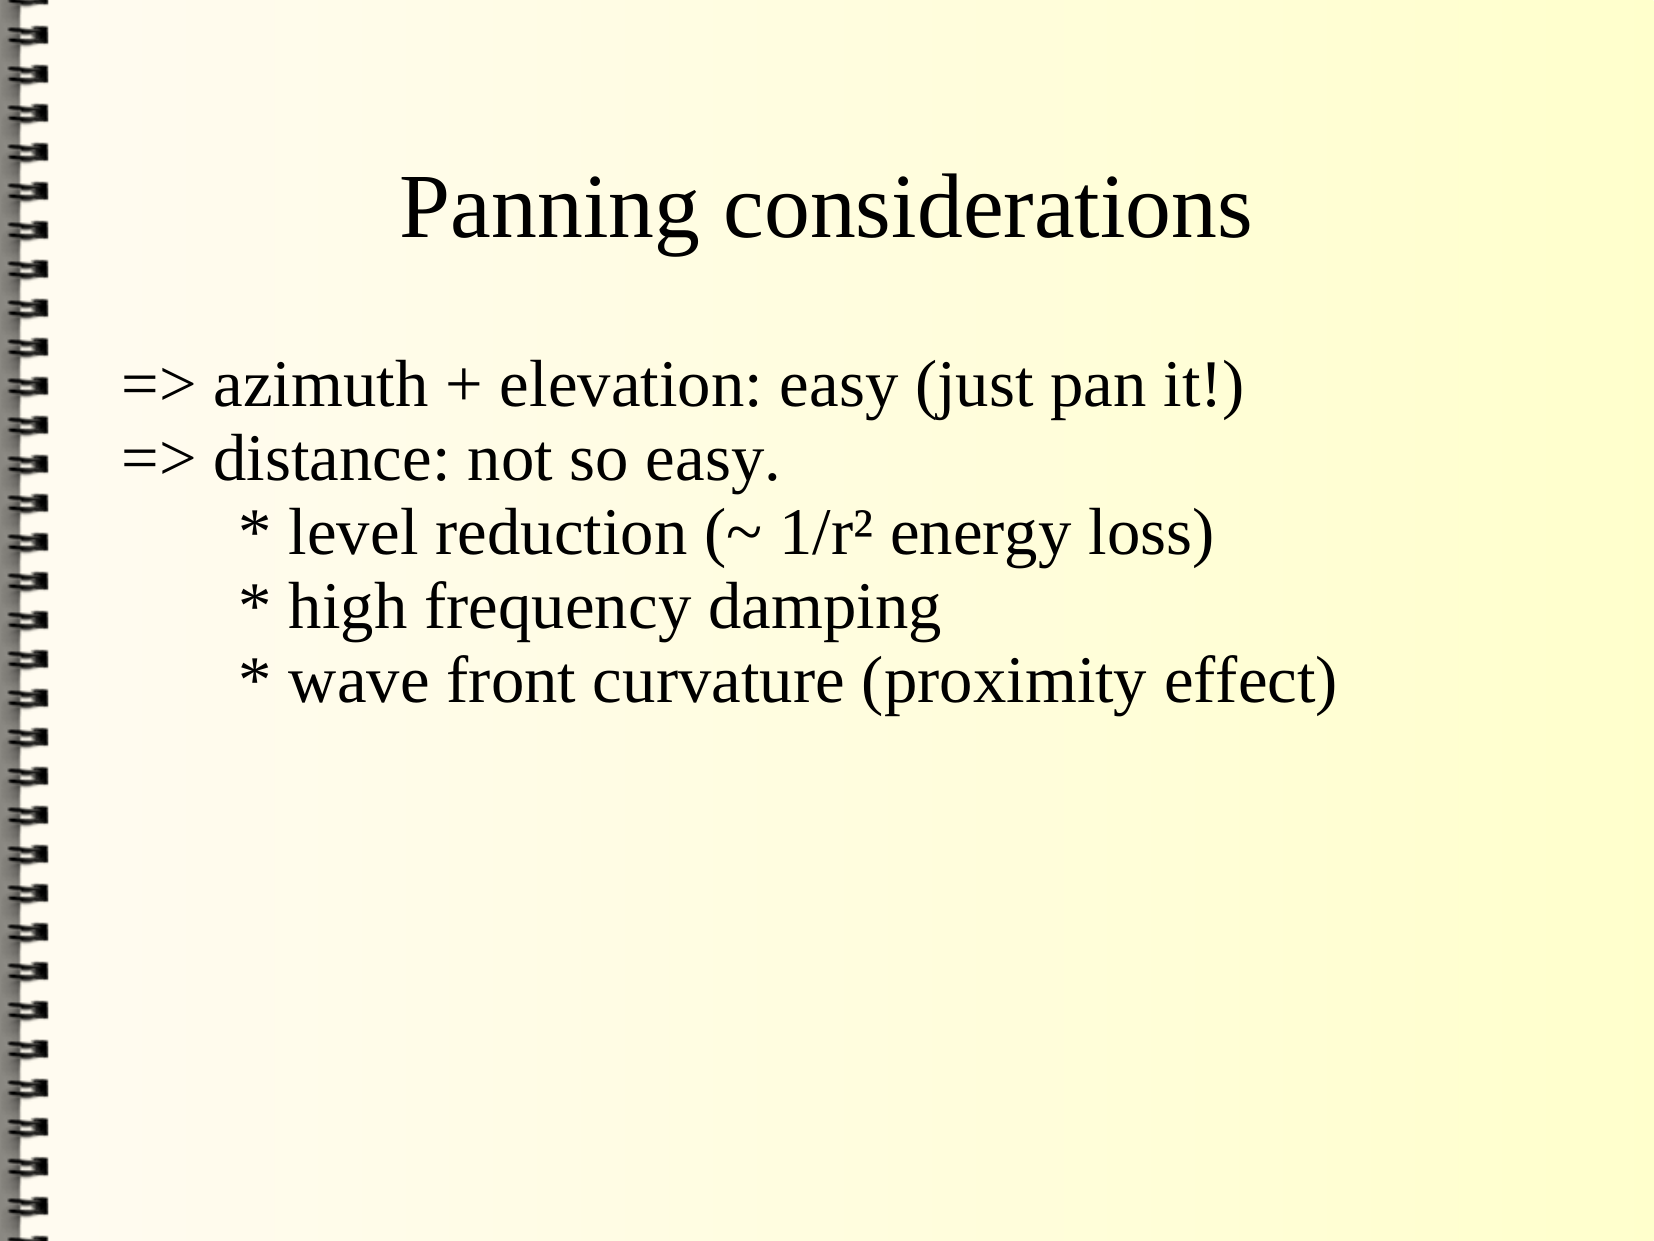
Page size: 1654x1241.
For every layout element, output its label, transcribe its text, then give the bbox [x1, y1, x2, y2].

title Panning considerations [121, 110, 1534, 303]
picture [0, 0, 1654, 1241]
subtitle => azimuth + elevation: easy (just pan it!) => distance: not so easy. * level reduction (~ 1/r² energy loss) * high frequency damping * wave front curvature (proximity effect) [121, 346, 1534, 1162]
